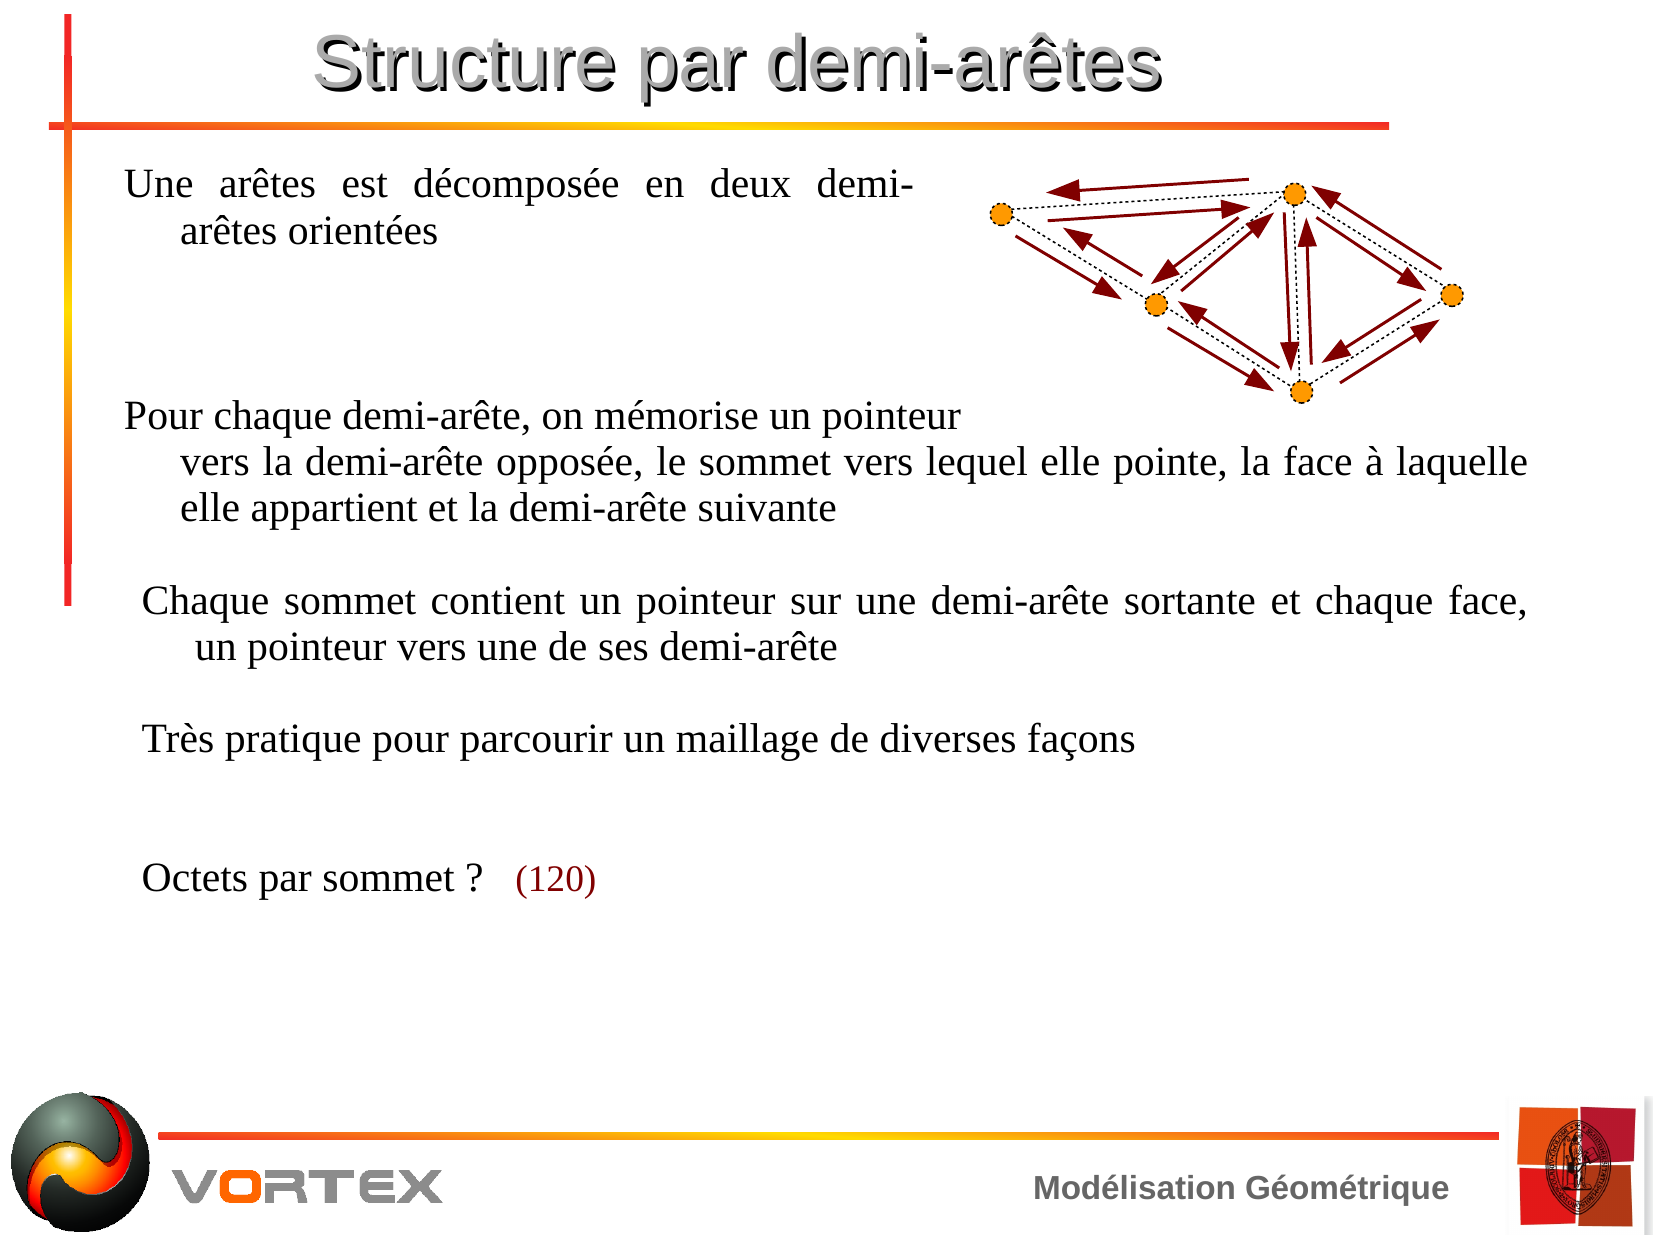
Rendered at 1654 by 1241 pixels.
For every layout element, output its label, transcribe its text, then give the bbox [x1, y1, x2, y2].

text_box [1441, 284, 1464, 307]
list Une arêtes est décomposée en deux demi-arêtes orientées Pour chaque demi-arête, on mémorise un pointeur vers la demi-arête opposée, le sommet vers lequel elle pointe, la face à laquelle elle appartient et la demi-arête suivante Chaque sommet contient un pointeur sur une demi-arête sortante et chaque face, un pointeur vers une de ses demi-arête Très pratique pour parcourir un maillage de diverses façons Octets par sommet ? (120) [123, 160, 1530, 1103]
text_box [1283, 183, 1306, 206]
text_box [1290, 381, 1313, 404]
title Structure par demi-arêtes [82, 4, 1392, 120]
picture [11, 1092, 443, 1232]
picture [1505, 1096, 1653, 1235]
text_box [990, 203, 1013, 226]
text_box [1145, 293, 1168, 316]
